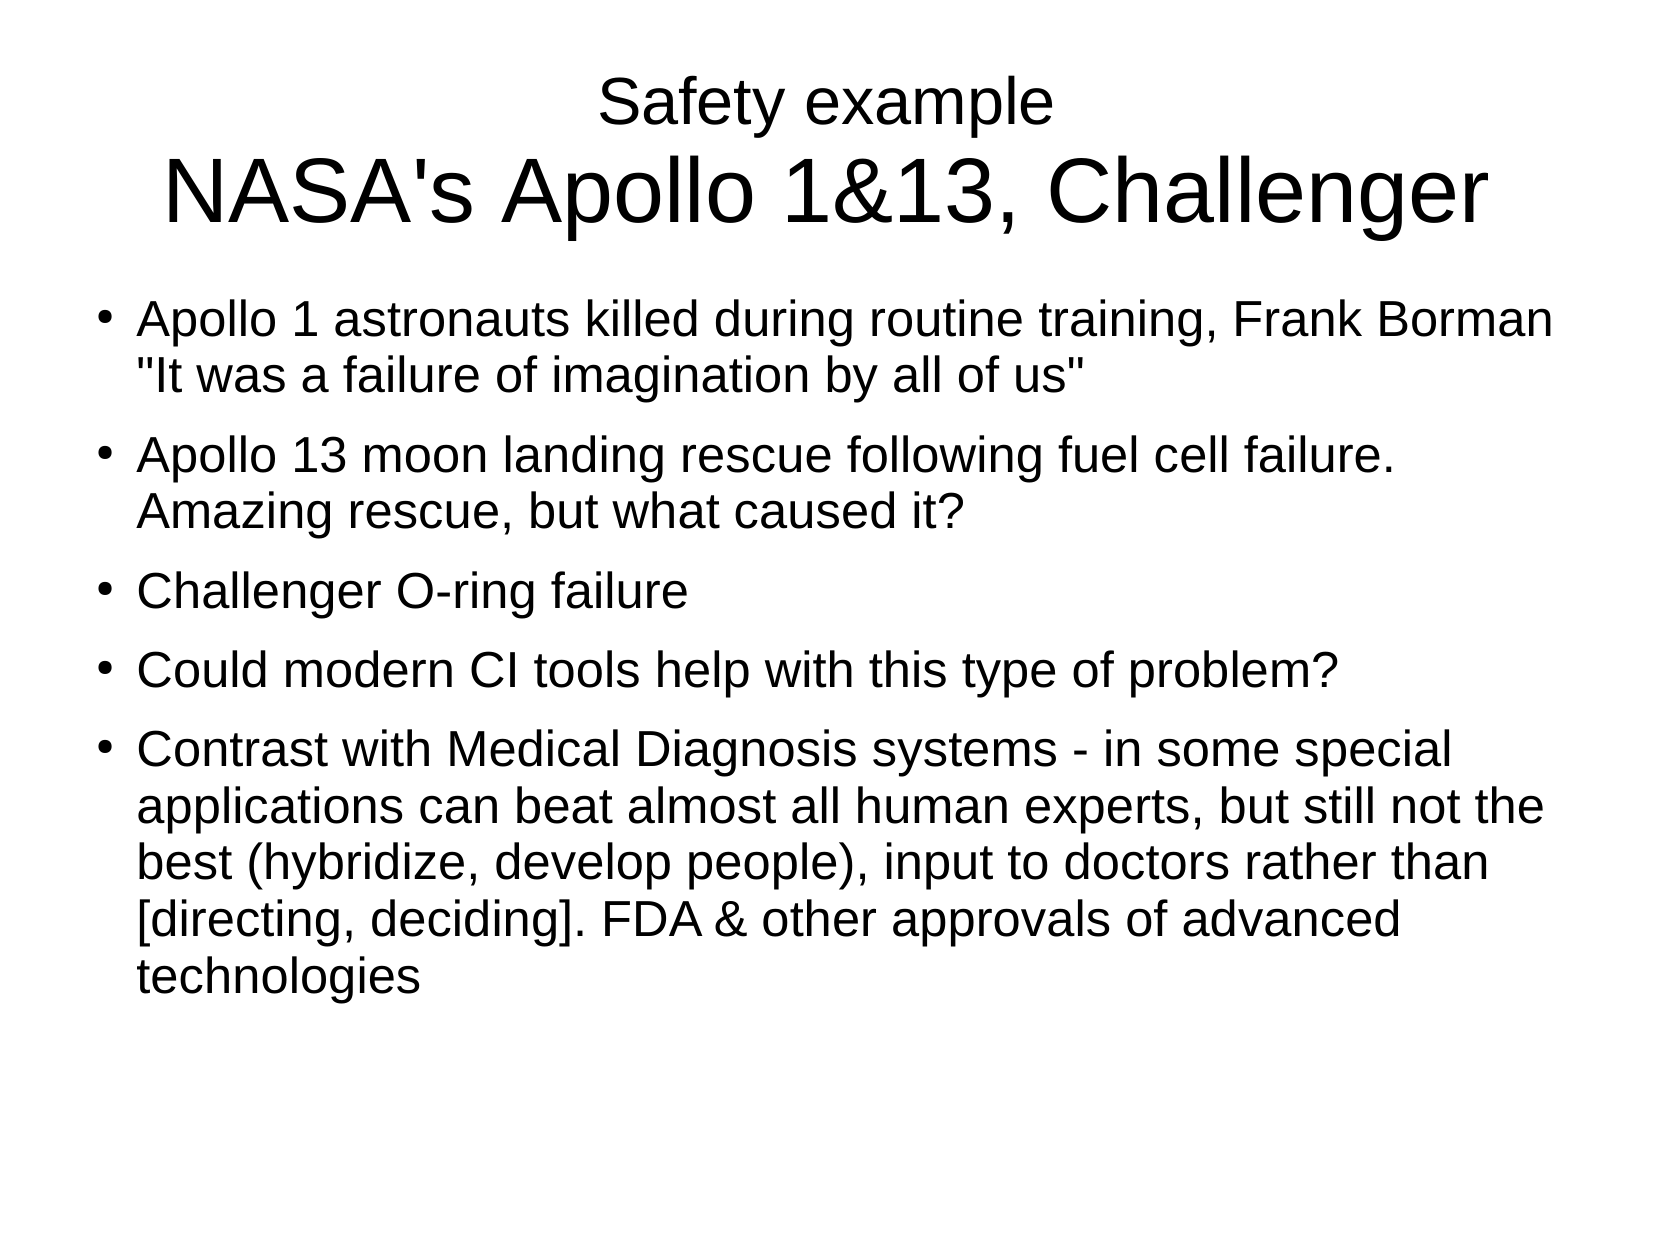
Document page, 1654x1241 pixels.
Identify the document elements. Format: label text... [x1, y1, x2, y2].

title Safety example NASA's Apollo 1&13, Challenger [82, 49, 1571, 257]
list Apollo 1 astronauts killed during routine training, Frank Borman "It was a failure of imagination by all of us" Apollo 13 moon landing rescue following fuel cell failure. Amazing rescue, but what caused it? Challenger O-ring failure Could modern CI tools help with this type of problem? Contrast with Medical Diagnosis systems - in some special applications can beat almost all human experts, but still not the best (hybridize, develop people), input to doctors rather than [directing, deciding]. FDA & other approvals of advanced technologies [82, 290, 1571, 1010]
